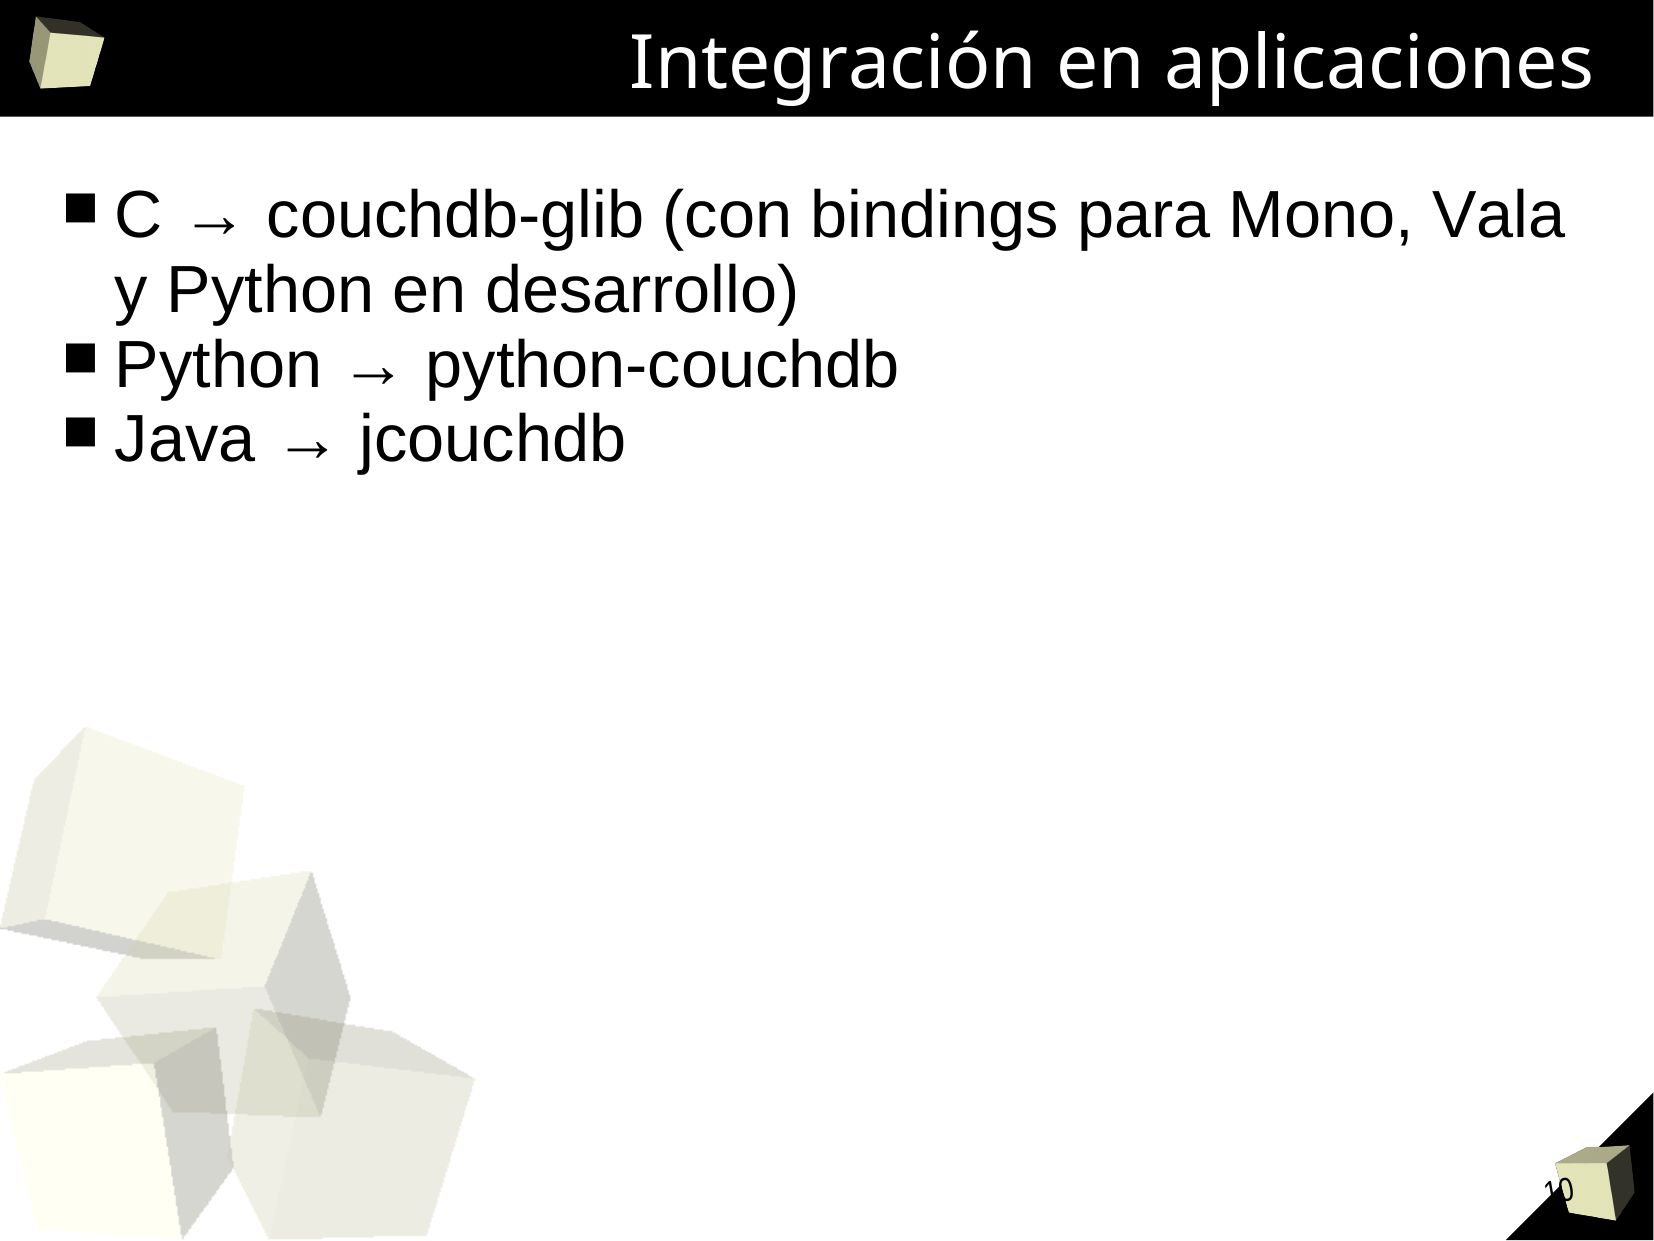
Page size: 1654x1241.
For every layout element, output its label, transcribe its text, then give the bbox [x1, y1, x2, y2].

picture [0, 726, 477, 1241]
title Integración en aplicaciones [118, 6, 1595, 112]
list C → couchdb-glib (con bindings para Mono, Vala y Python en desarrollo) Python → python-couchdb Java → jcouchdb [44, 177, 1611, 1200]
